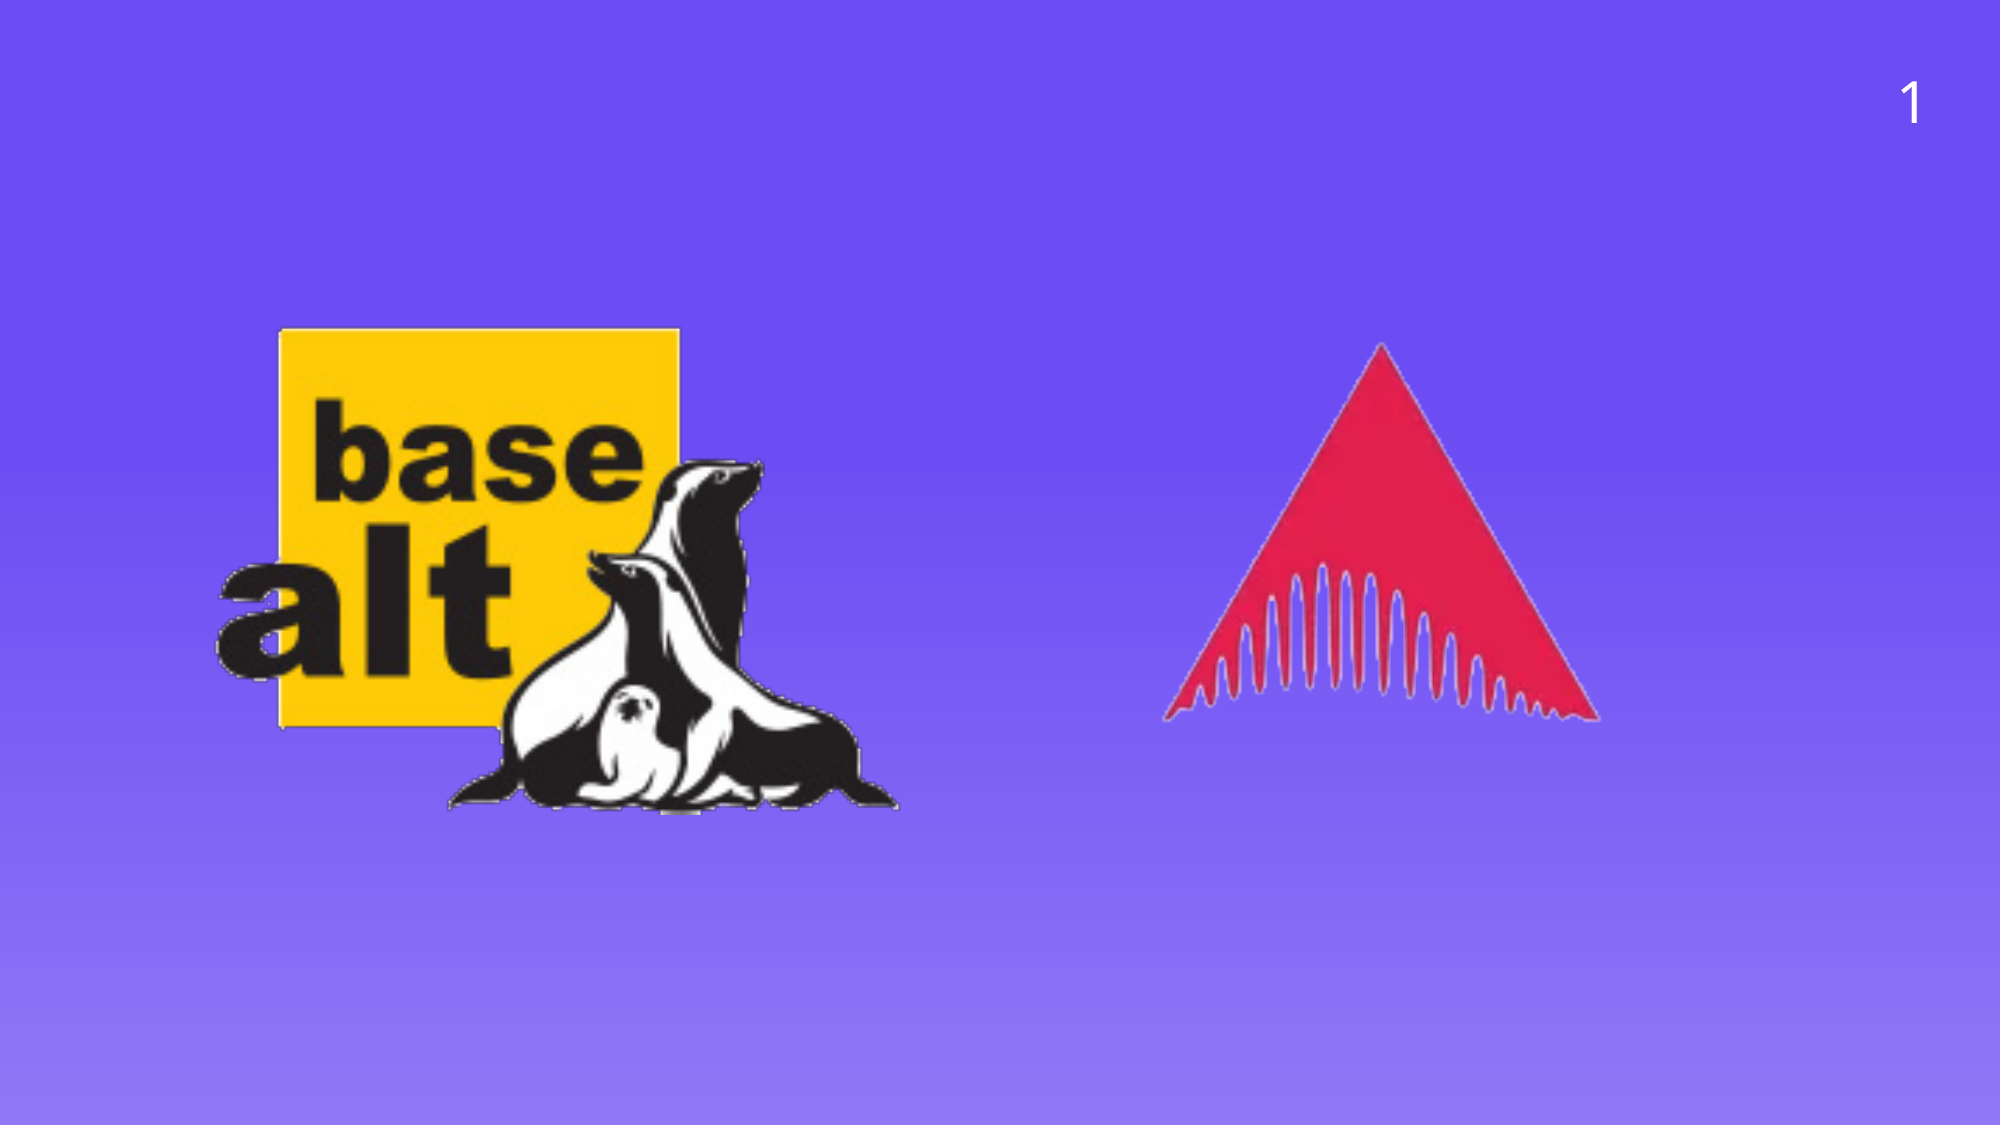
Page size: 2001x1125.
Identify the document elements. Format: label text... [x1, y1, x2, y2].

picture [206, 322, 904, 815]
picture [1155, 324, 1607, 731]
text_box [0, 0, 2000, 1125]
slide_number <номер> [1825, 0, 2000, 210]
